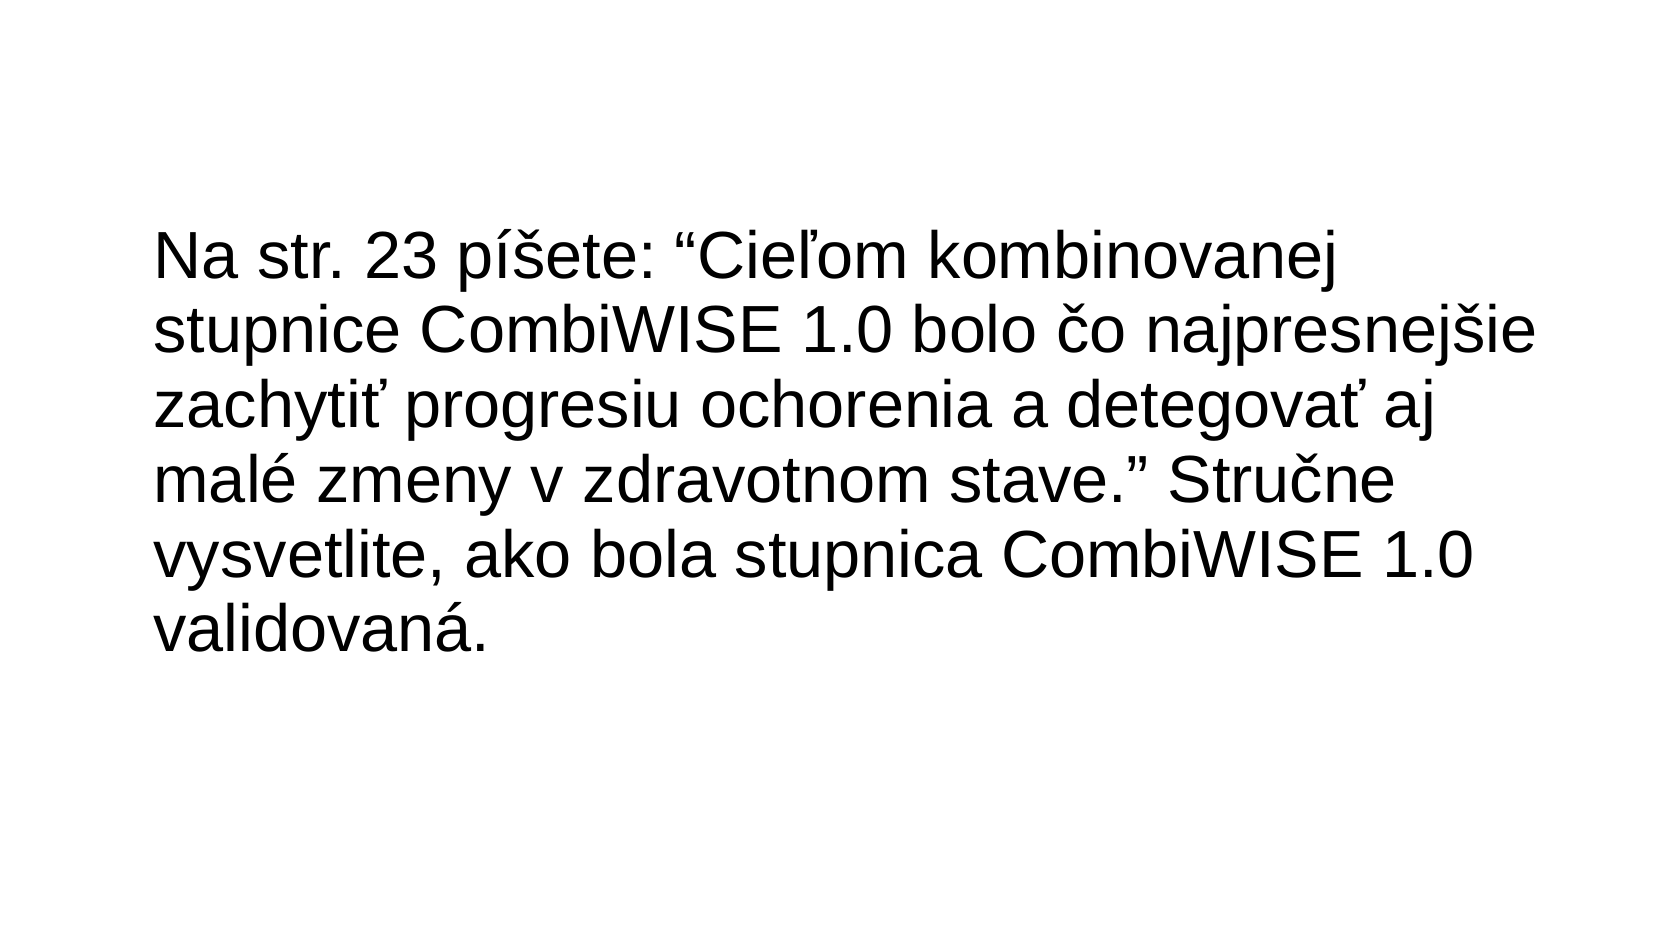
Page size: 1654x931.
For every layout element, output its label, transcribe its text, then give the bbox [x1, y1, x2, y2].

list Na str. 23 píšete: “Cieľom kombinovanej stupnice CombiWISE 1.0 bolo čo najpresnejšie zachytiť progresiu ochorenia a detegovať aj malé zmeny v zdravotnom stave.” Stručne vysvetlite, ako bola stupnica CombiWISE 1.0 validovaná. [82, 217, 1571, 758]
